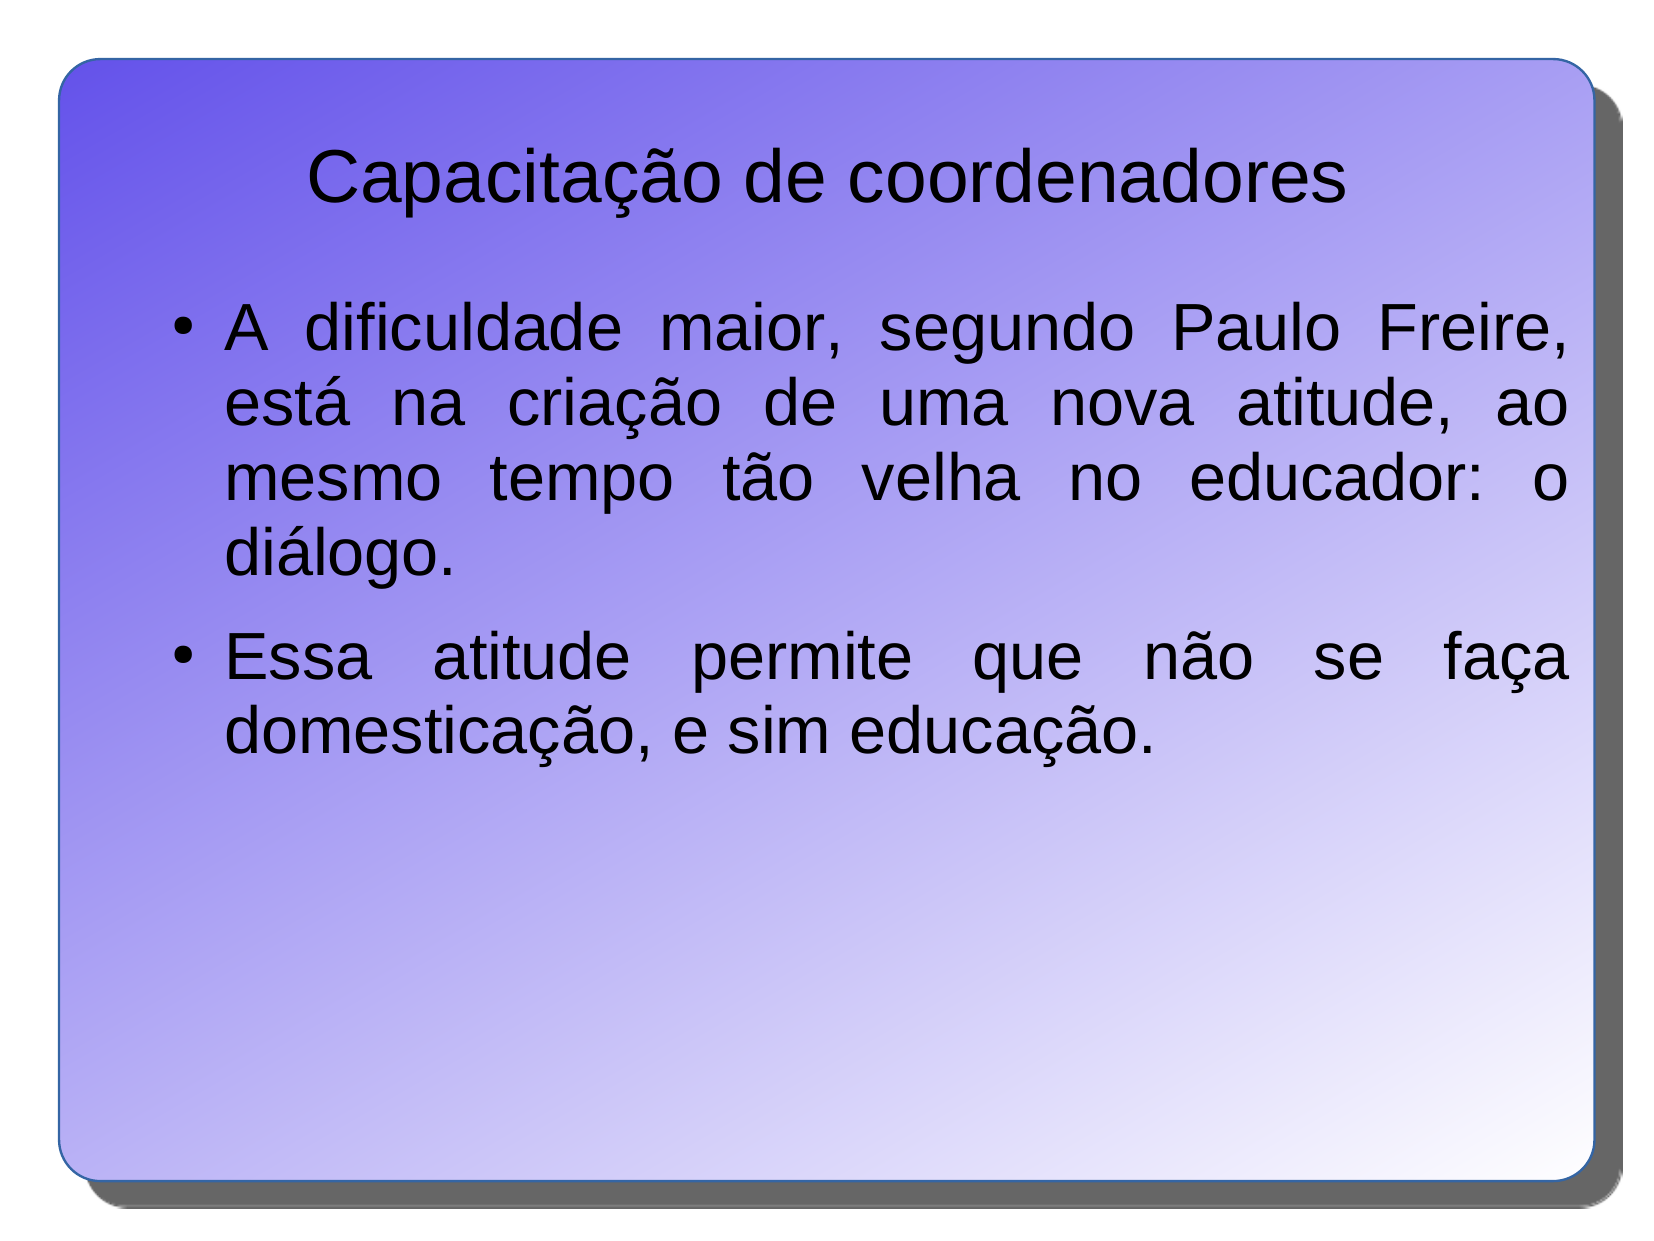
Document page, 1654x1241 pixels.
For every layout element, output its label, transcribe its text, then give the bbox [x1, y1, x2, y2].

list A dificuldade maior, segundo Paulo Freire, está na criação de uma nova atitude, ao mesmo tempo tão velha no educador: o diálogo. Essa atitude permite que não se faça domesticação, e sim educação. [82, 290, 1571, 995]
title Capacitação de coordenadores [121, 88, 1534, 266]
